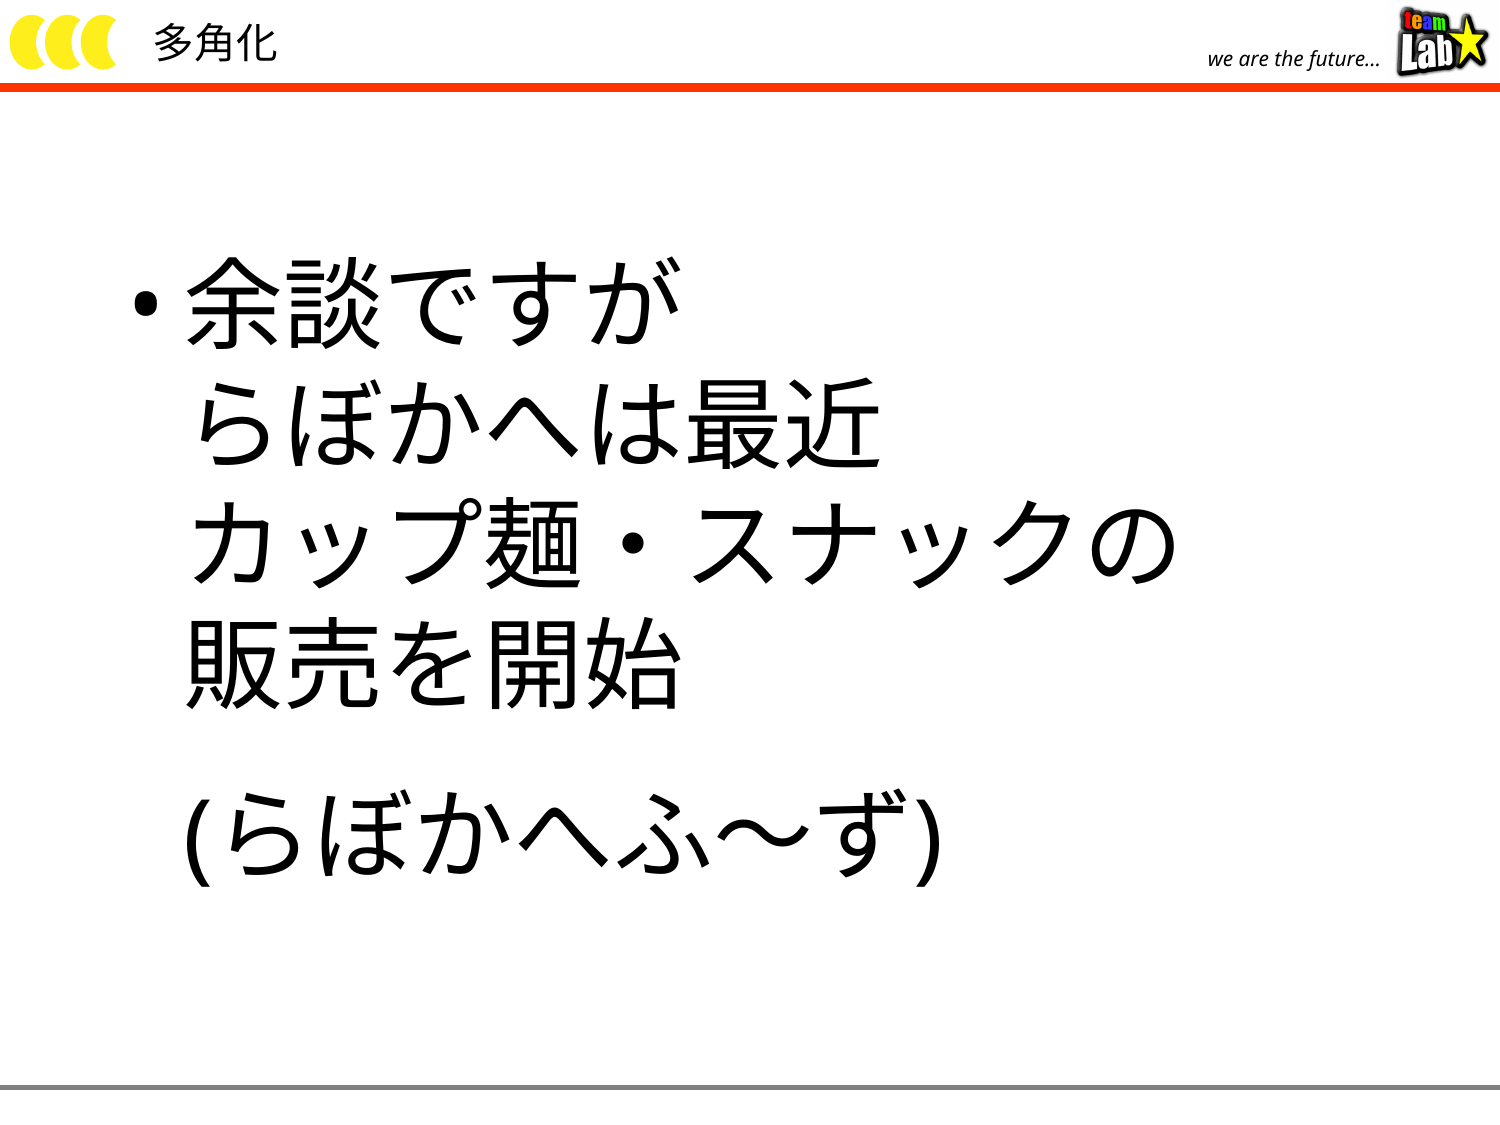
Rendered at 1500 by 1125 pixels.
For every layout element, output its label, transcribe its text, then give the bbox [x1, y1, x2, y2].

title 多角化 [137, 9, 925, 75]
list 余談ですが らぼかへは最近 カップ麺・スナックの 販売を開始 (らぼかへふ～ず) [112, 234, 1454, 1045]
picture [1386, 0, 1499, 83]
